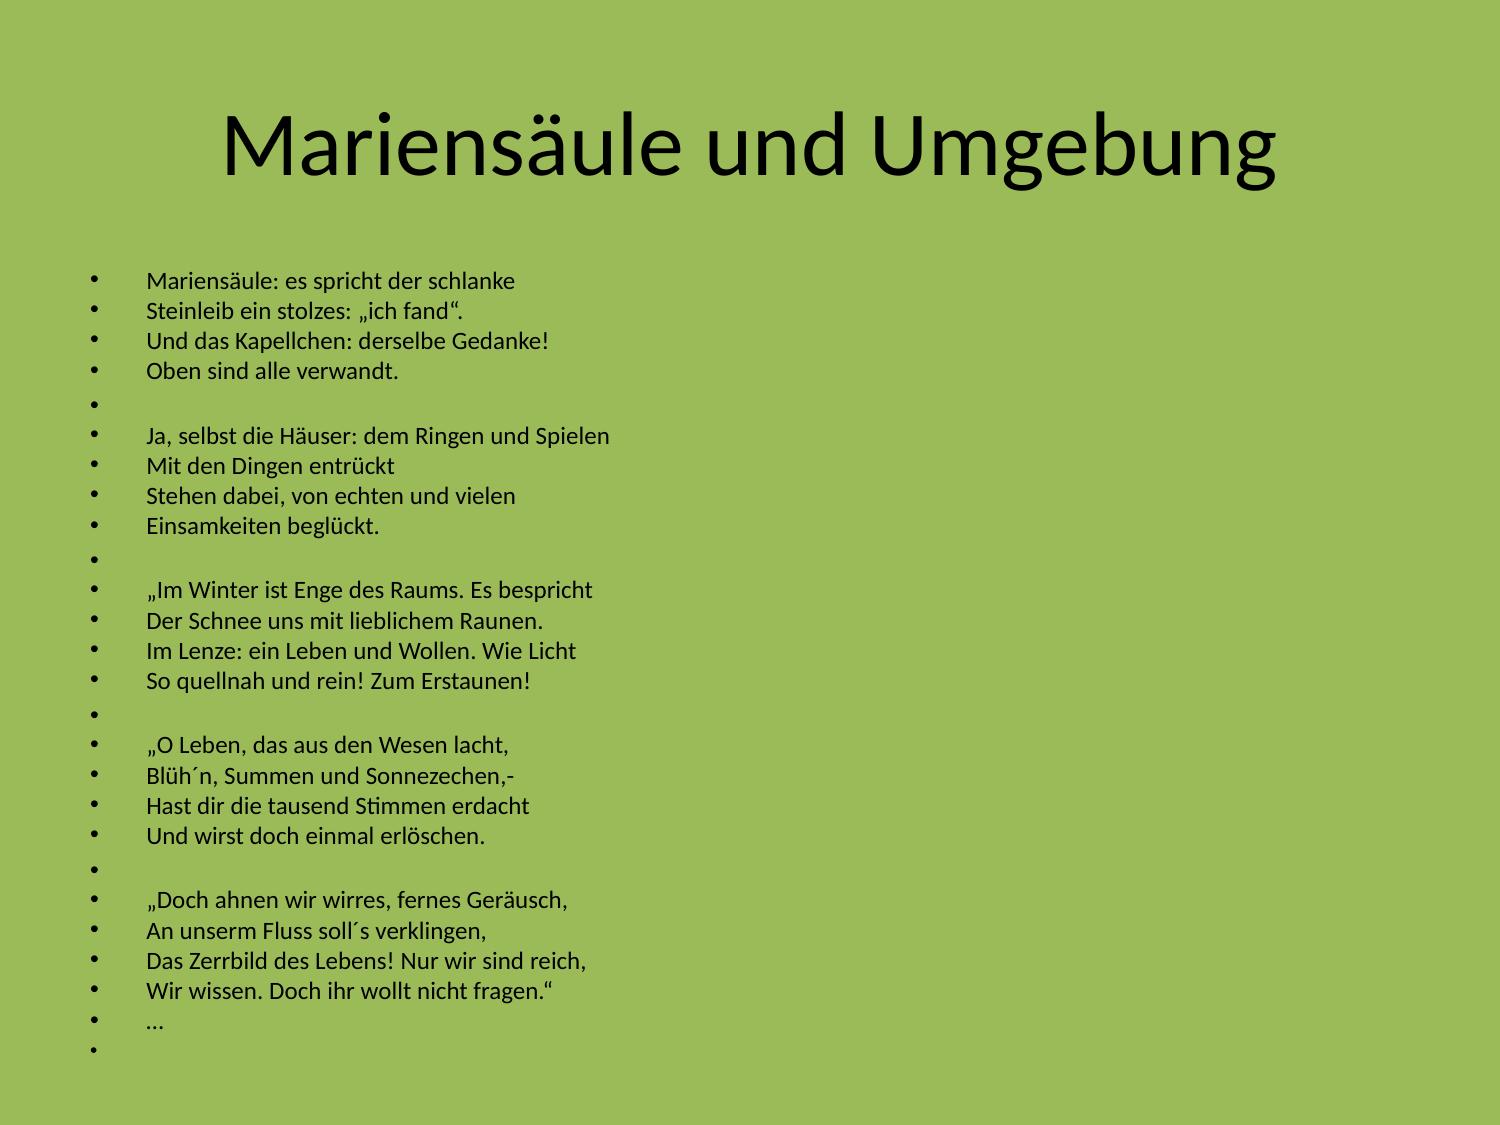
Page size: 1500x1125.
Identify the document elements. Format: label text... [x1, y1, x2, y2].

title Mariensäule und Umgebung [75, 45, 1426, 233]
list Mariensäule: es spricht der schlanke Steinleib ein stolzes: „ich fand“. Und das Kapellchen: derselbe Gedanke! Oben sind alle verwandt. Ja, selbst die Häuser: dem Ringen und Spielen Mit den Dingen entrückt Stehen dabei, von echten und vielen Einsamkeiten beglückt. „Im Winter ist Enge des Raums. Es bespricht Der Schnee uns mit lieblichem Raunen. Im Lenze: ein Leben und Wollen. Wie Licht So quellnah und rein! Zum Erstaunen! „O Leben, das aus den Wesen lacht, Blüh´n, Summen und Sonnezechen,- Hast dir die tausend Stimmen erdacht Und wirst doch einmal erlöschen. „Doch ahnen wir wirres, fernes Geräusch, An unserm Fluss soll´s verklingen, Das Zerrbild des Lebens! Nur wir sind reich, Wir wissen. Doch ihr wollt nicht fragen.“ … [75, 262, 1426, 1071]
